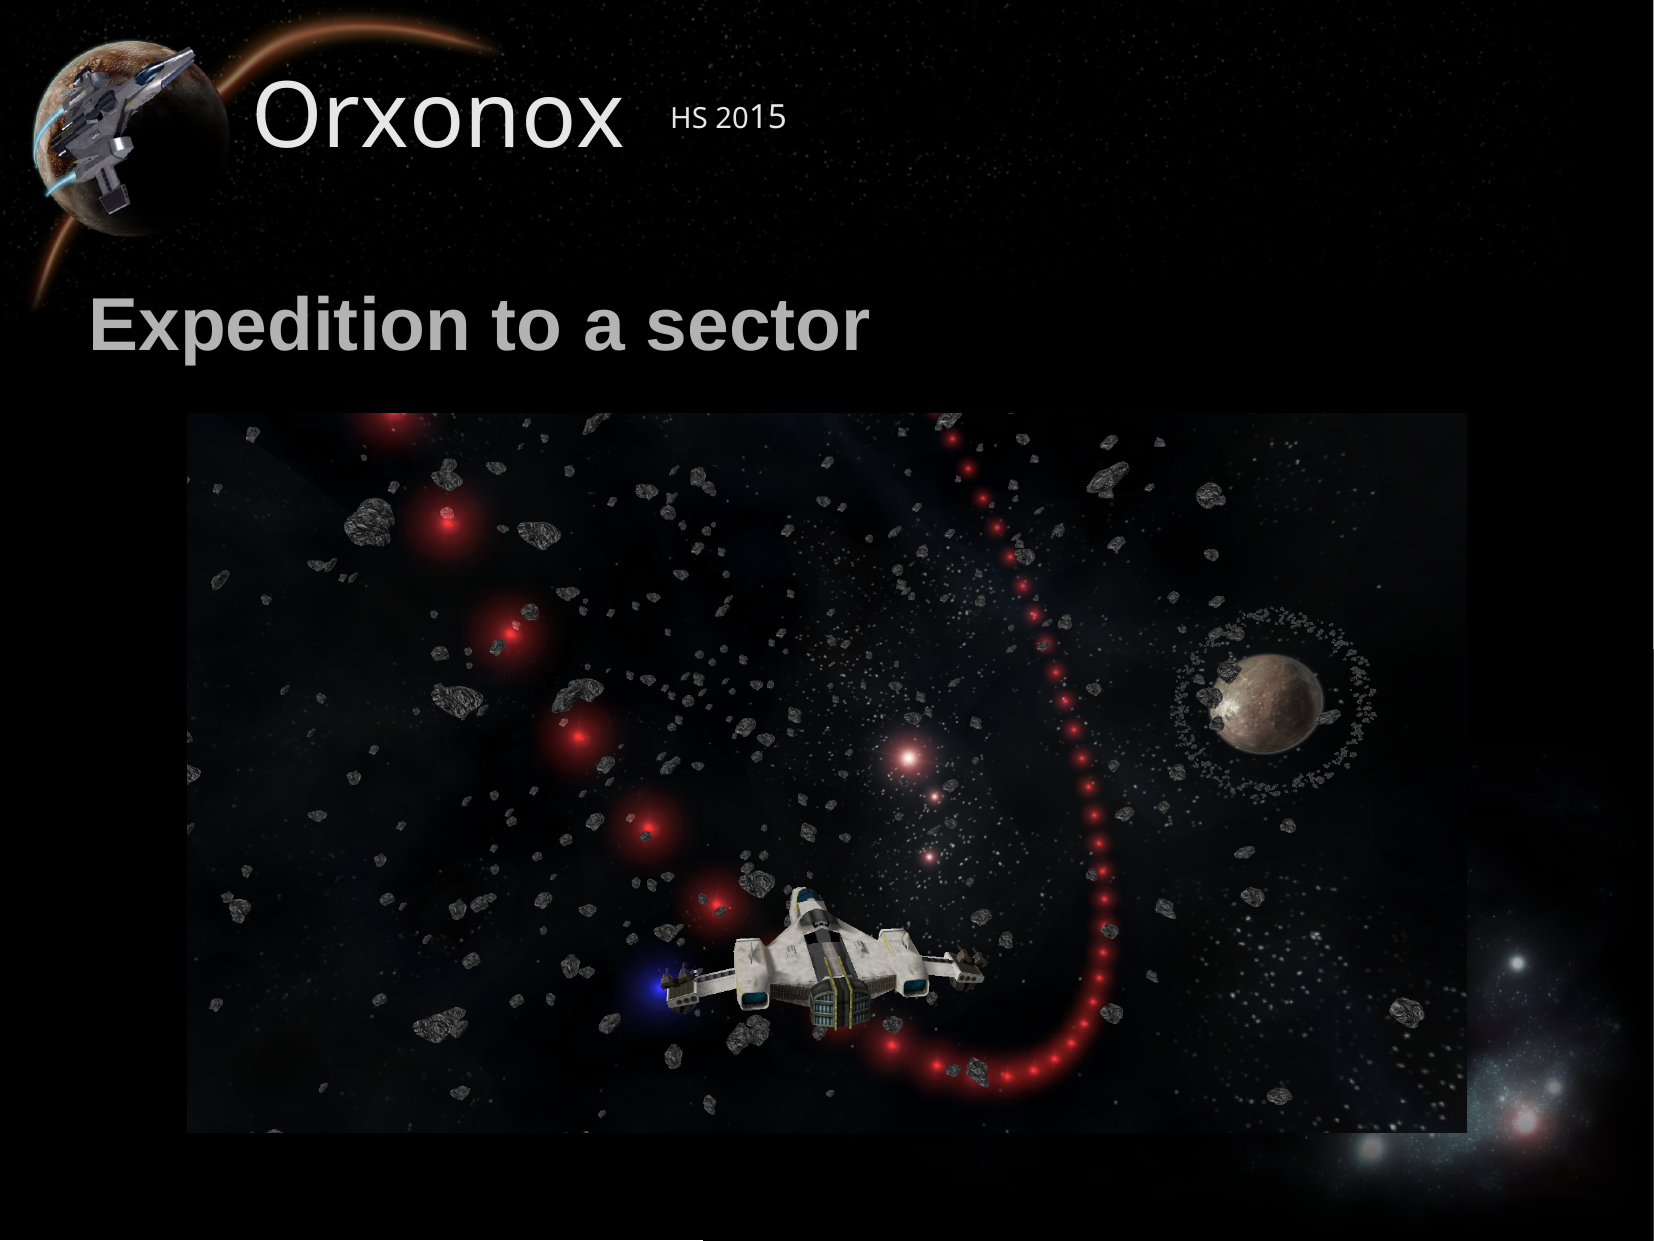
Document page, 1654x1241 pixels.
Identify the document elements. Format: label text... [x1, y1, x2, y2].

title Expedition to a sector [88, 265, 1577, 384]
picture [0, 0, 1654, 1241]
